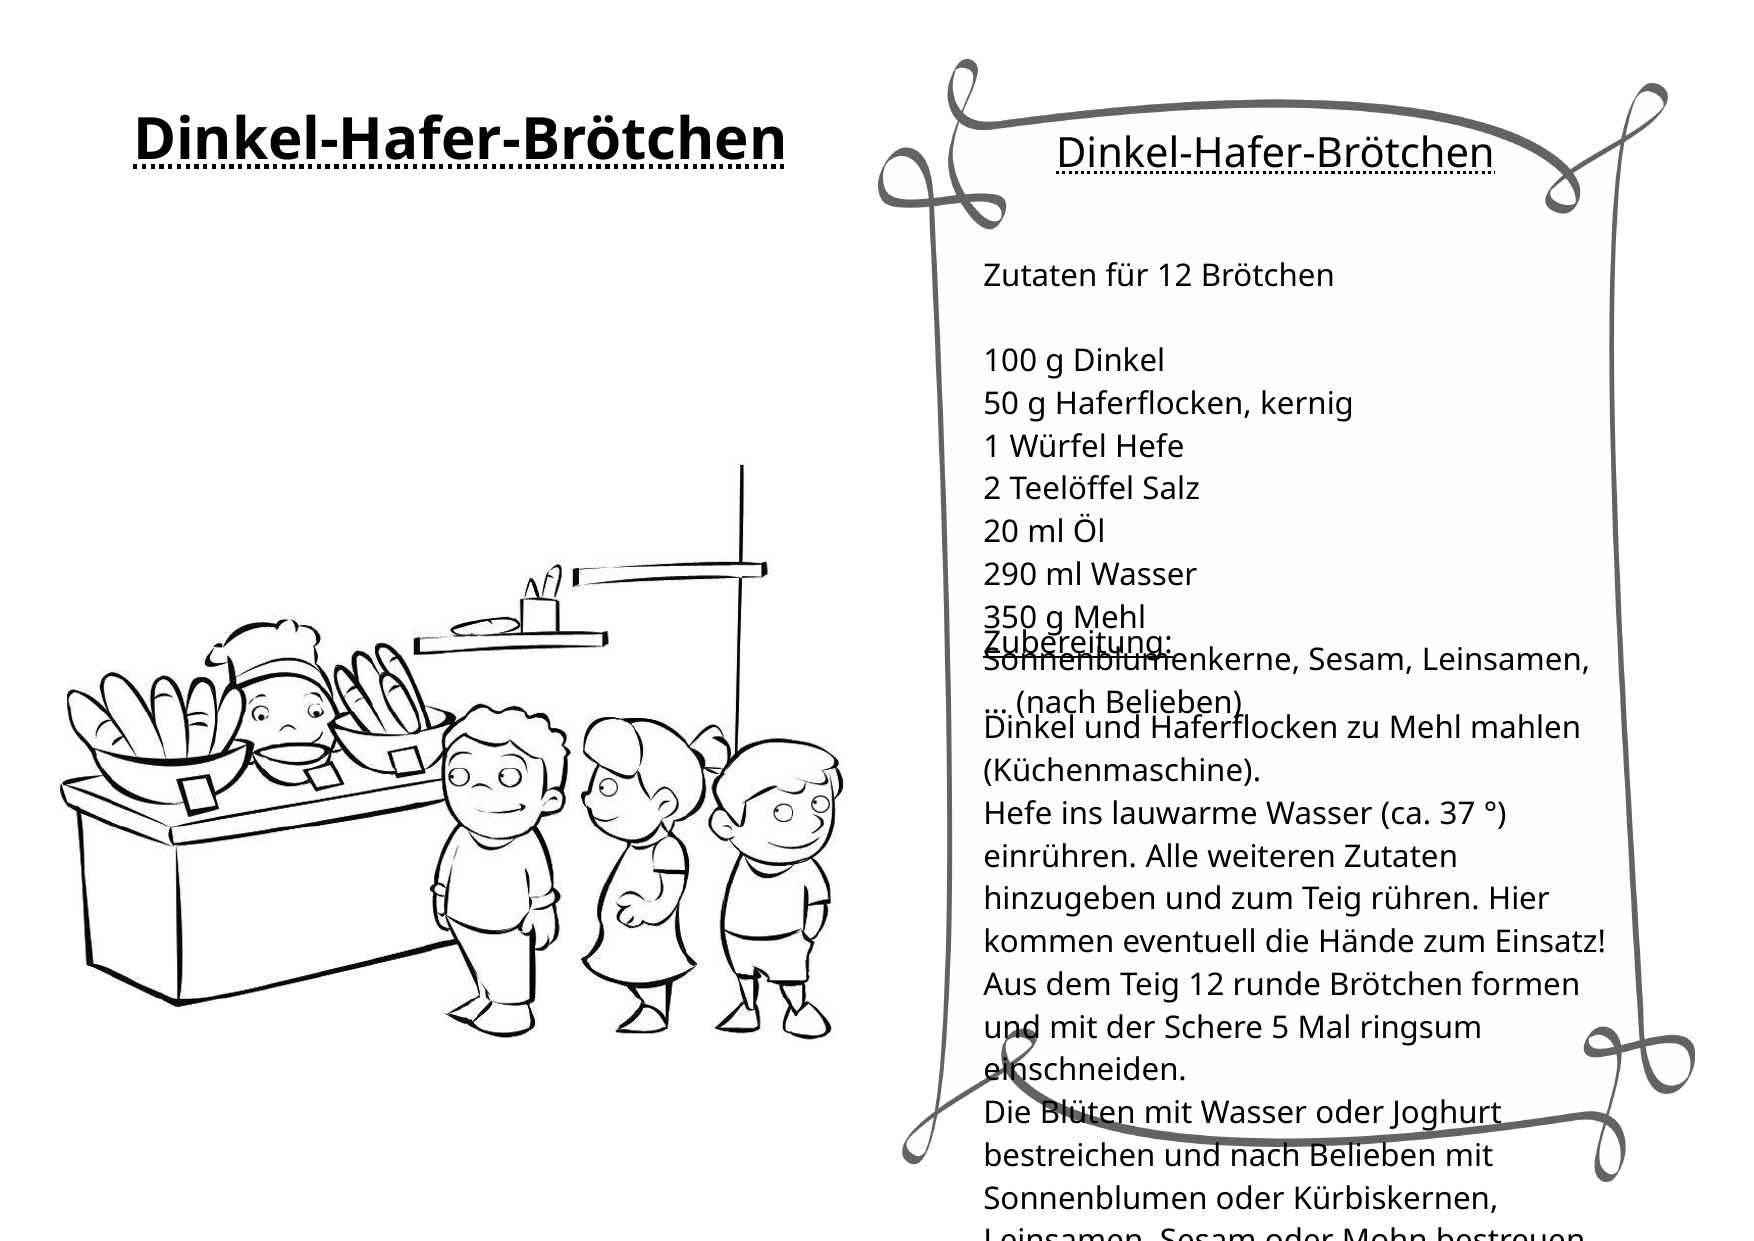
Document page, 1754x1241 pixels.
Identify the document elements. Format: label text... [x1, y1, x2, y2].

picture [878, 59, 1695, 1182]
picture [59, 425, 844, 1113]
text_box Dinkel-Hafer-Brötchen [980, 70, 1571, 232]
text_box Zutaten für 12 Brötchen 100 g Dinkel 50 g Haferflocken, kernig 1 Würfel Hefe 2 Teelöffel Salz 20 ml Öl 290 ml Wasser 350 g Mehl Sonnenblumenkerne, Sesam, Leinsamen, … (nach Belieben) [968, 245, 1607, 573]
text_box Zubereitung: Dinkel und Haferflocken zu Mehl mahlen (Küchenmaschine). Hefe ins lauwarme Wasser (ca. 37 °) einrühren. Alle weiteren Zutaten hinzugeben und zum Teig rühren. Hier kommen eventuell die Hände zum Einsatz! Aus dem Teig 12 runde Brötchen formen und mit der Schere 5 Mal ringsum einschneiden. Die Blüten mit Wasser oder Joghurt bestreichen und nach Belieben mit Sonnenblumen oder Kürbiskernen, Leinsamen, Sesam oder Mohn bestreuen. In den kalten Backofen schieben und bei 200° 25 bis 30 min backen. Nach dem Backen zum Abkühlen mit einem feuchten Tuch bedecken. [968, 612, 1641, 1075]
text_box Dinkel-Hafer-Brötchen [59, 79, 863, 196]
